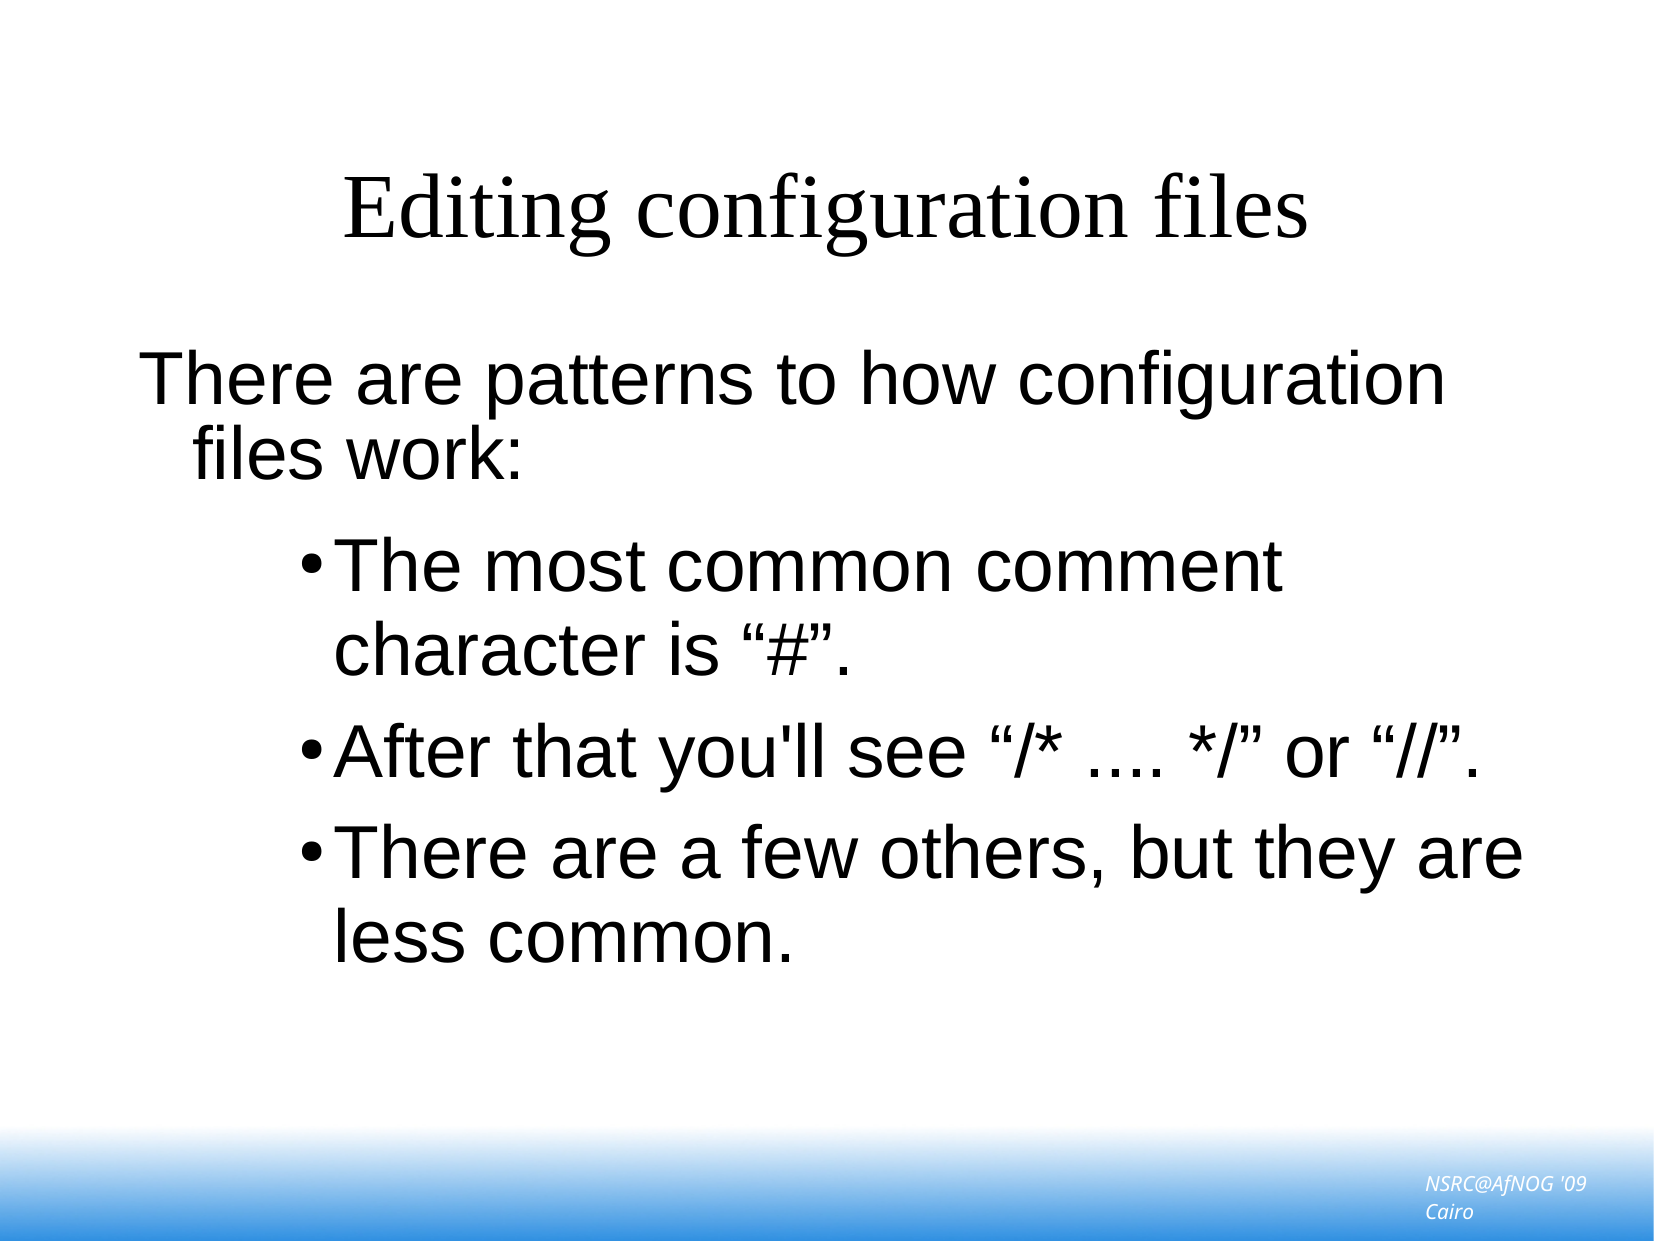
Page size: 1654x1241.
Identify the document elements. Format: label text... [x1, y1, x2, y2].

list There are patterns to how configuration files work: The most common comment character is “#”. After that you'll see “/* .... */” or “//”. There are a few others, but they are less common. [121, 344, 1534, 1135]
title Editing configuration files [121, 102, 1534, 311]
picture [0, 1124, 1654, 1241]
